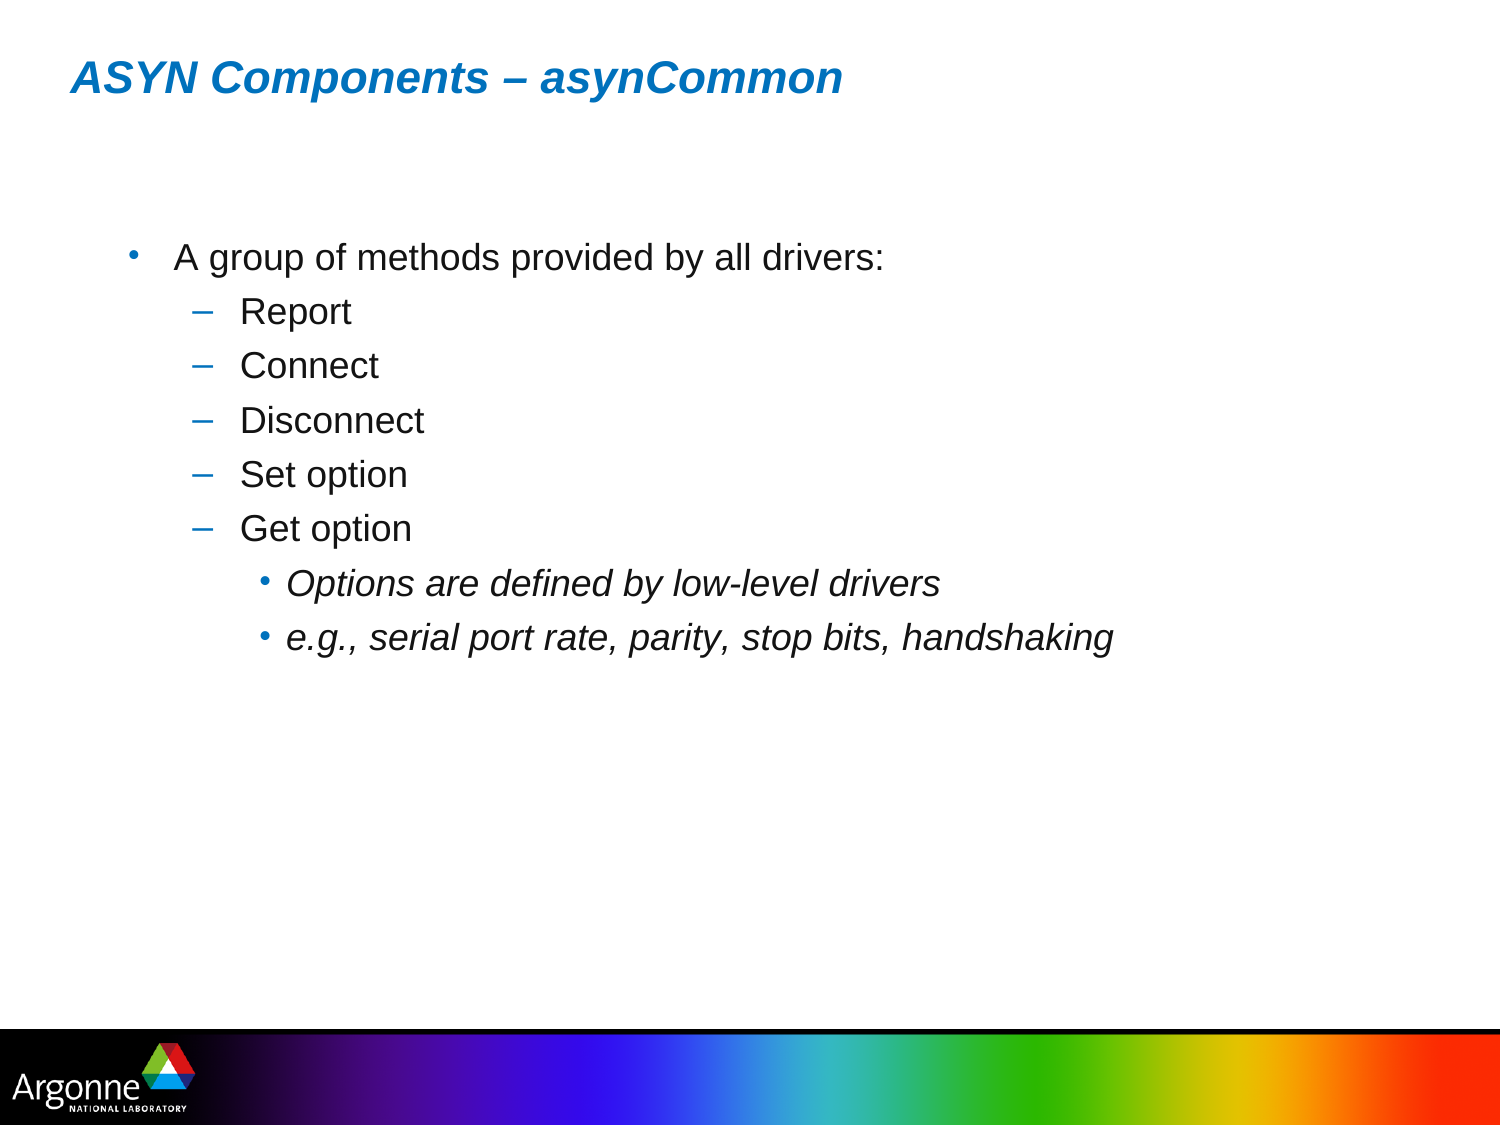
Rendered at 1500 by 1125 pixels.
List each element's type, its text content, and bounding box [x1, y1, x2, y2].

title ASYN Components – asynCommon [55, 54, 1361, 112]
picture [0, 1029, 1500, 1125]
list A group of methods provided by all drivers: Report Connect Disconnect Set option Get option Options are defined by low-level drivers e.g., serial port rate, parity, stop bits, handshaking [112, 224, 1457, 667]
